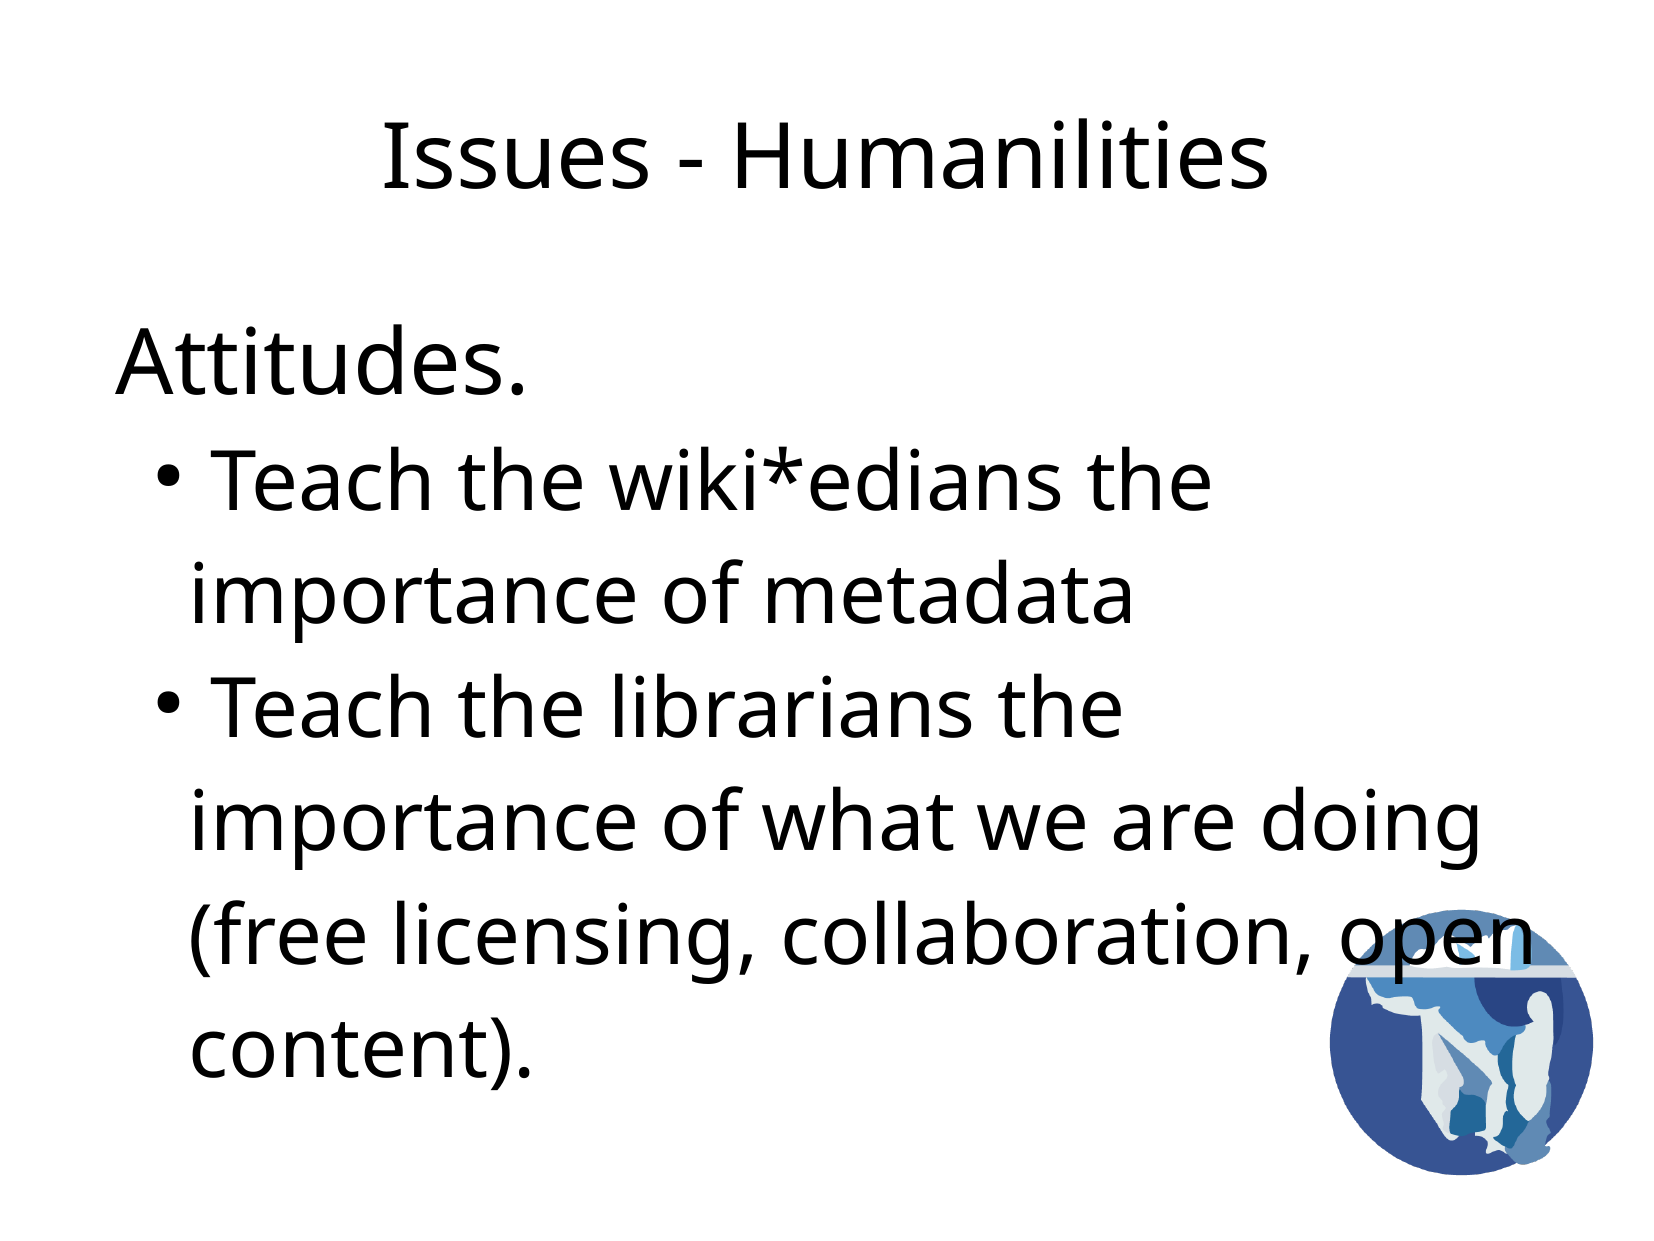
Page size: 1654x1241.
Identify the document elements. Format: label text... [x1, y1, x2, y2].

title Issues - Humanilities [82, 56, 1571, 250]
subtitle Attitudes. Teach the wiki*edians the importance of metadata Teach the librarians the importance of what we are doing (free licensing, collaboration, open content). [82, 272, 1571, 1126]
picture [1328, 909, 1595, 1176]
